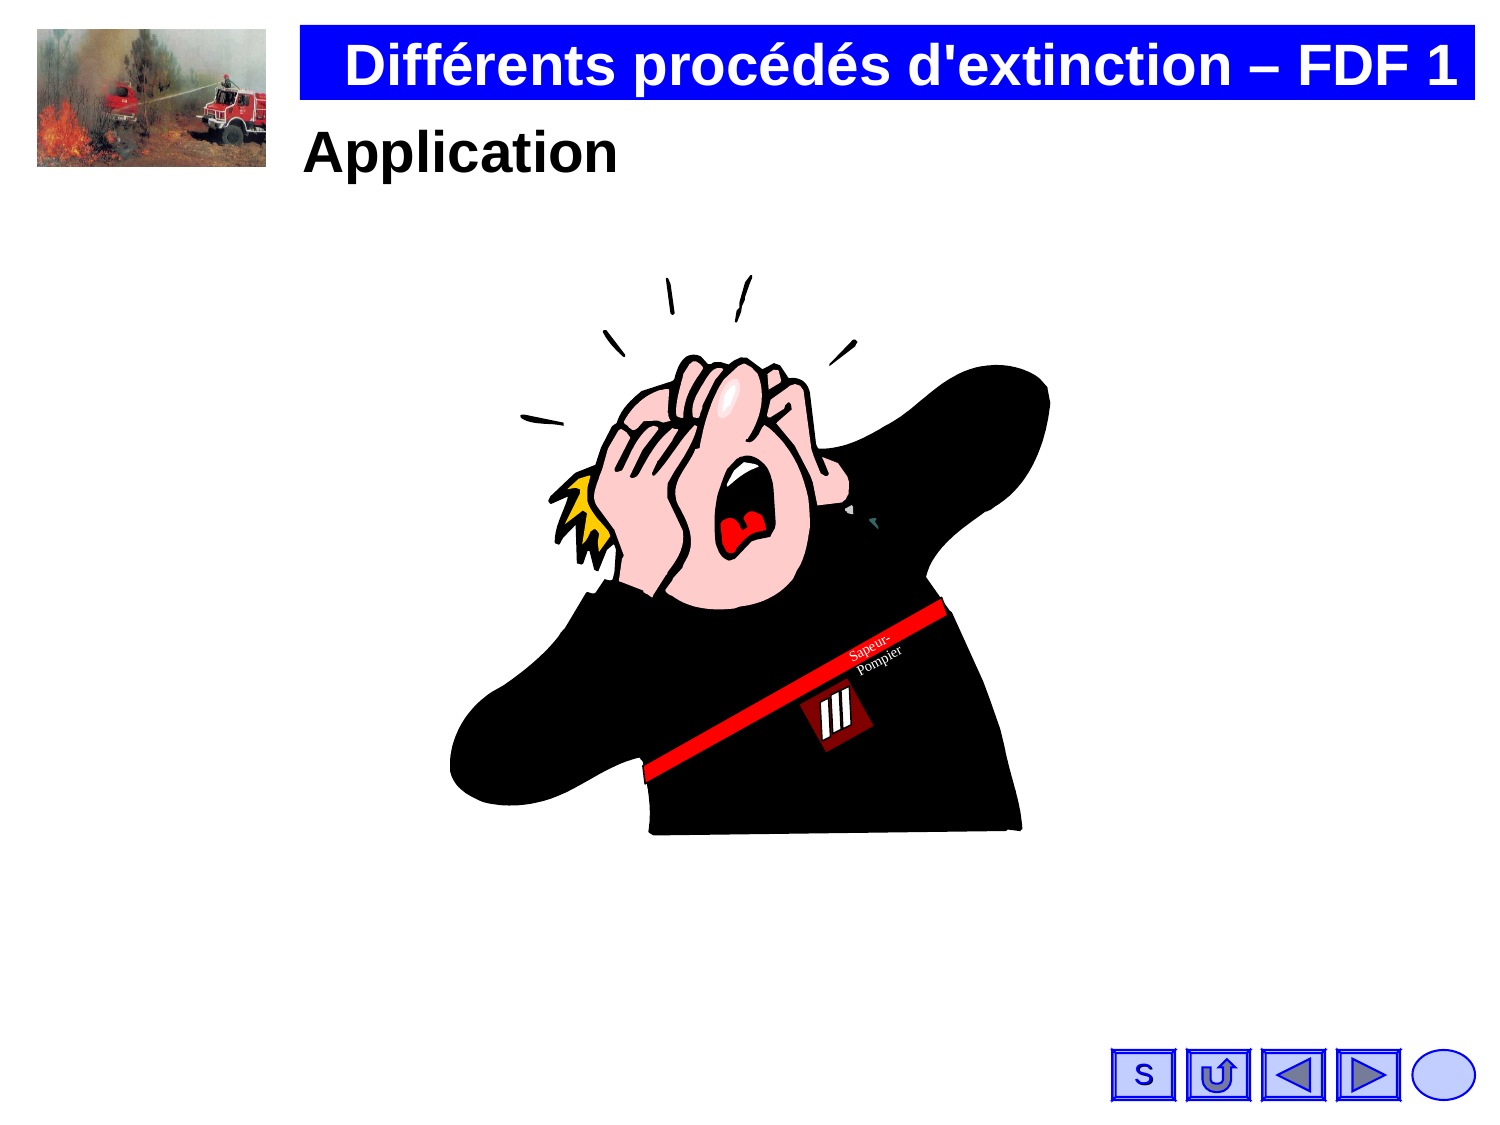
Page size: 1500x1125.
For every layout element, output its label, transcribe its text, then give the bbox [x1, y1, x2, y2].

text_box Différents procédés d'extinction – FDF 1 [299, 24, 1475, 100]
text_box Sapeur-Pompier [829, 593, 961, 694]
text_box [665, 277, 675, 315]
text_box Application [287, 112, 1096, 193]
text_box [829, 339, 858, 367]
text_box [734, 275, 753, 323]
picture [37, 29, 266, 167]
text_box [450, 354, 1051, 836]
text_box [1412, 1049, 1476, 1101]
text_box [602, 330, 626, 357]
text_box [520, 414, 564, 426]
